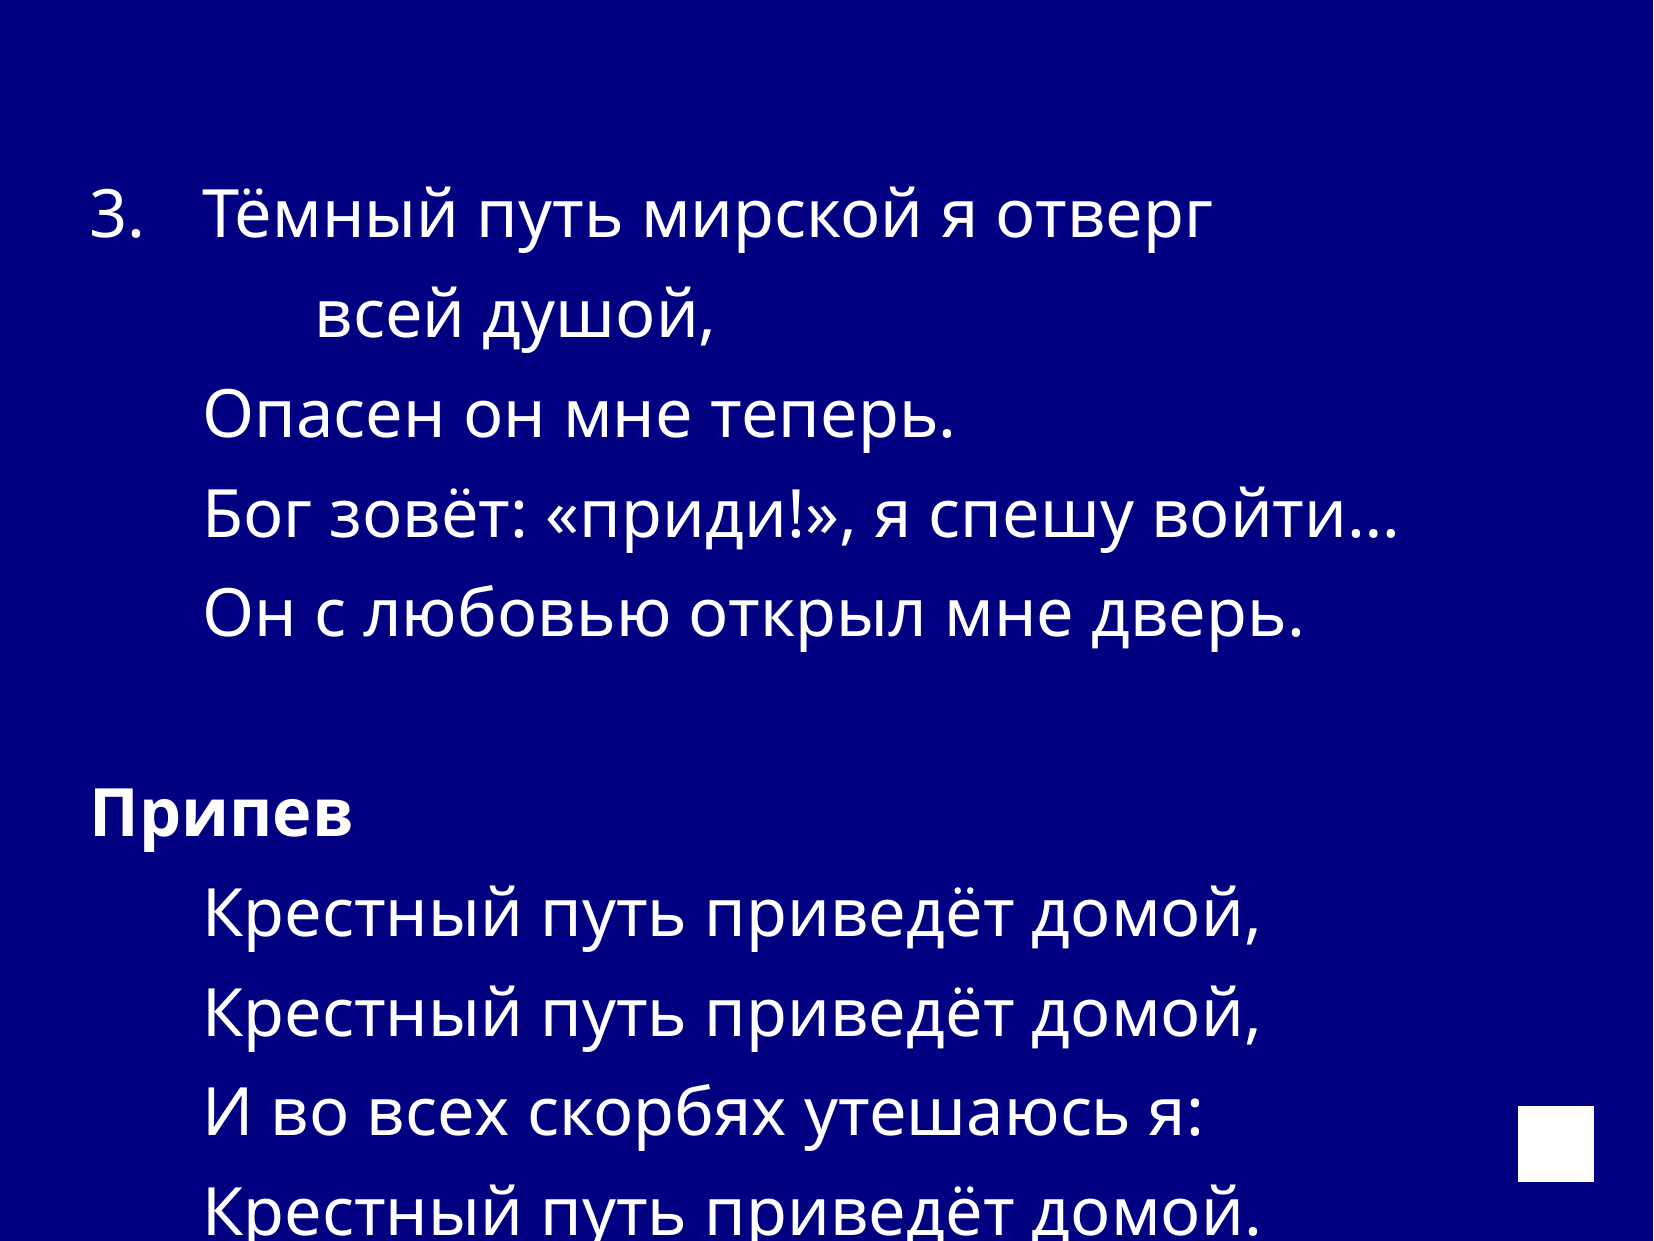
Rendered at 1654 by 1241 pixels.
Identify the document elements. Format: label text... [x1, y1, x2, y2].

text_box [1518, 1106, 1594, 1182]
text_box 3. Тёмный путь мирской я отверг всей душой, Опасен он мне теперь. Бог зовёт: «приди!», я спешу войти… Он с любовью открыл мне дверь. Припев Крестный путь приведёт домой, Крестный путь приведёт домой, И во всех скорбях утешаюсь я: Крестный путь приведёт домой. [75, 150, 1576, 1163]
